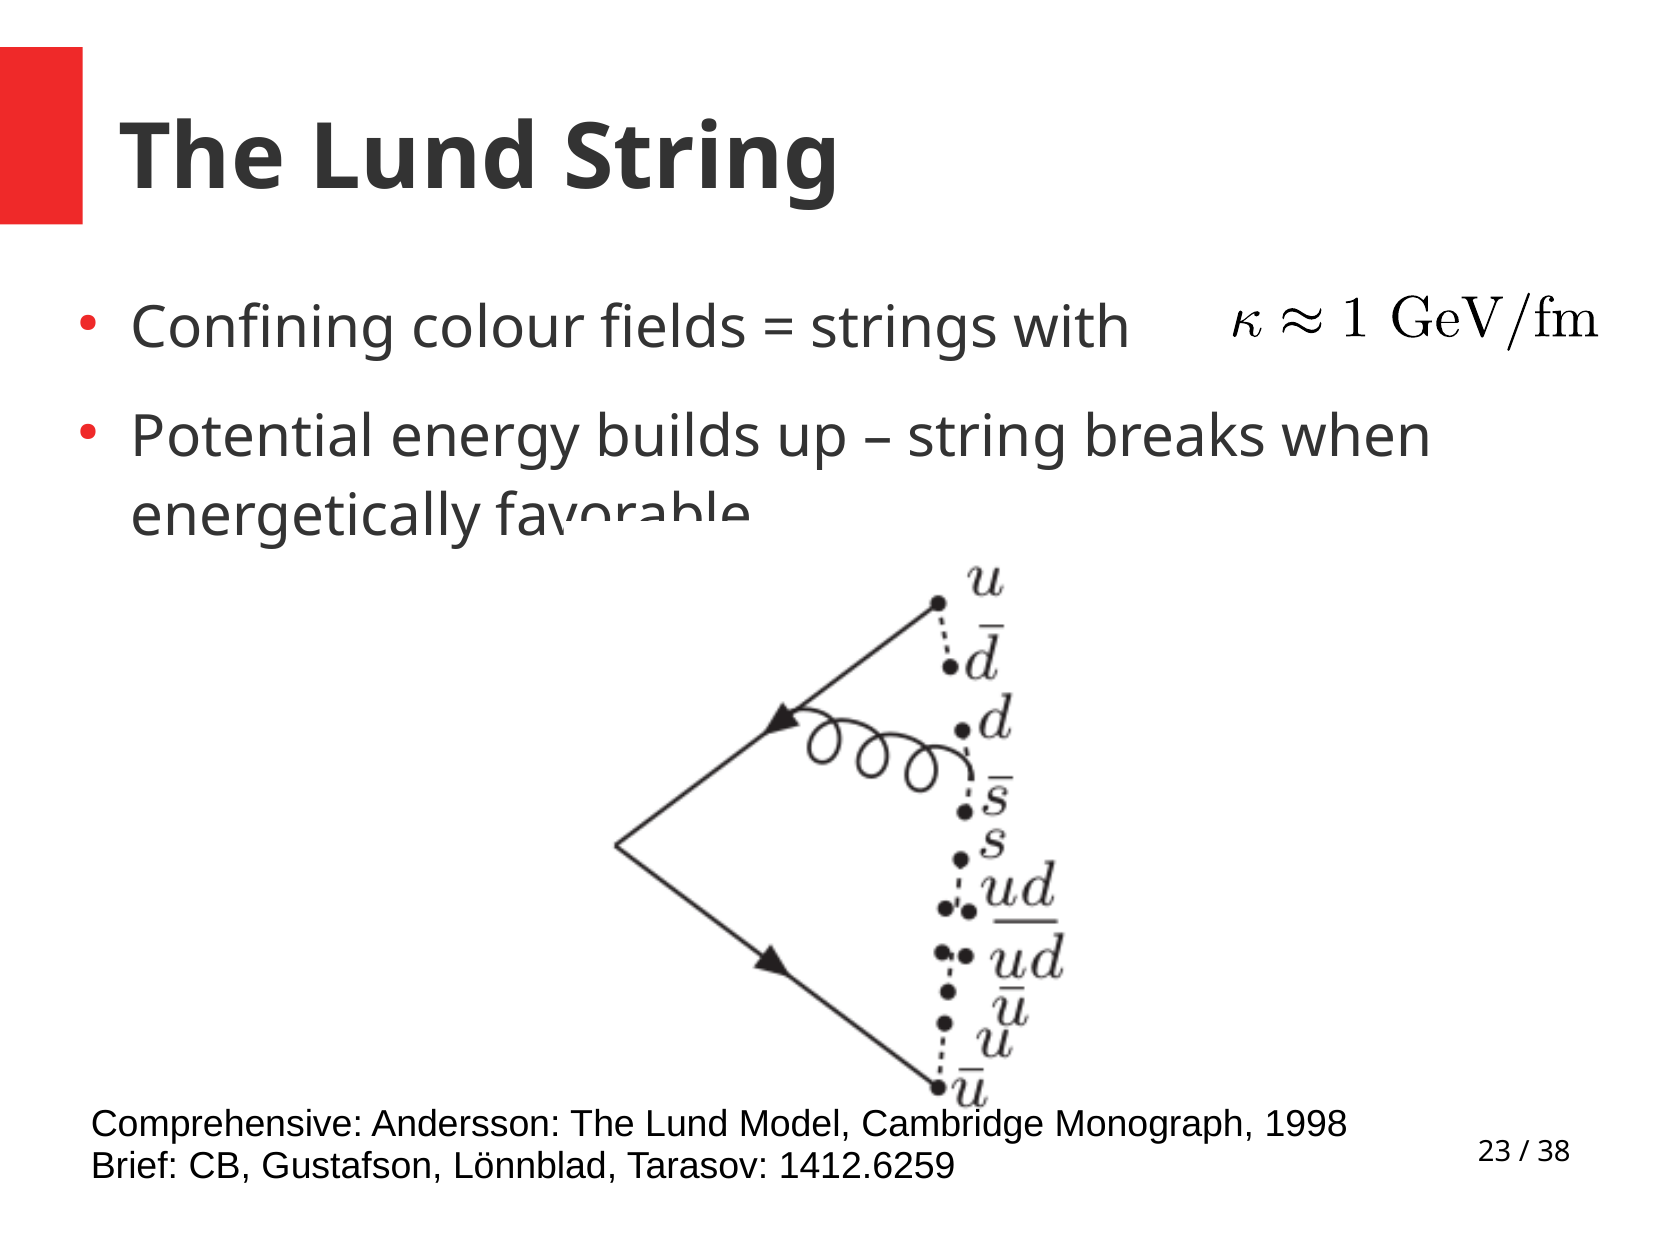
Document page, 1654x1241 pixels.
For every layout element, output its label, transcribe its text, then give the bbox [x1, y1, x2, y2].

picture [563, 521, 1111, 1095]
title The Lund String [118, 49, 1571, 257]
text_box Comprehensive: Andersson: The Lund Model, Cambridge Monograph, 1998 Brief: CB, Gustafson, Lönnblad, Tarasov: 1412.6259 [76, 1095, 1442, 1194]
list Confining colour fields = strings with Potential energy builds up – string breaks when energetically favorable. [60, 285, 1478, 1005]
text_box [1229, 292, 1600, 351]
